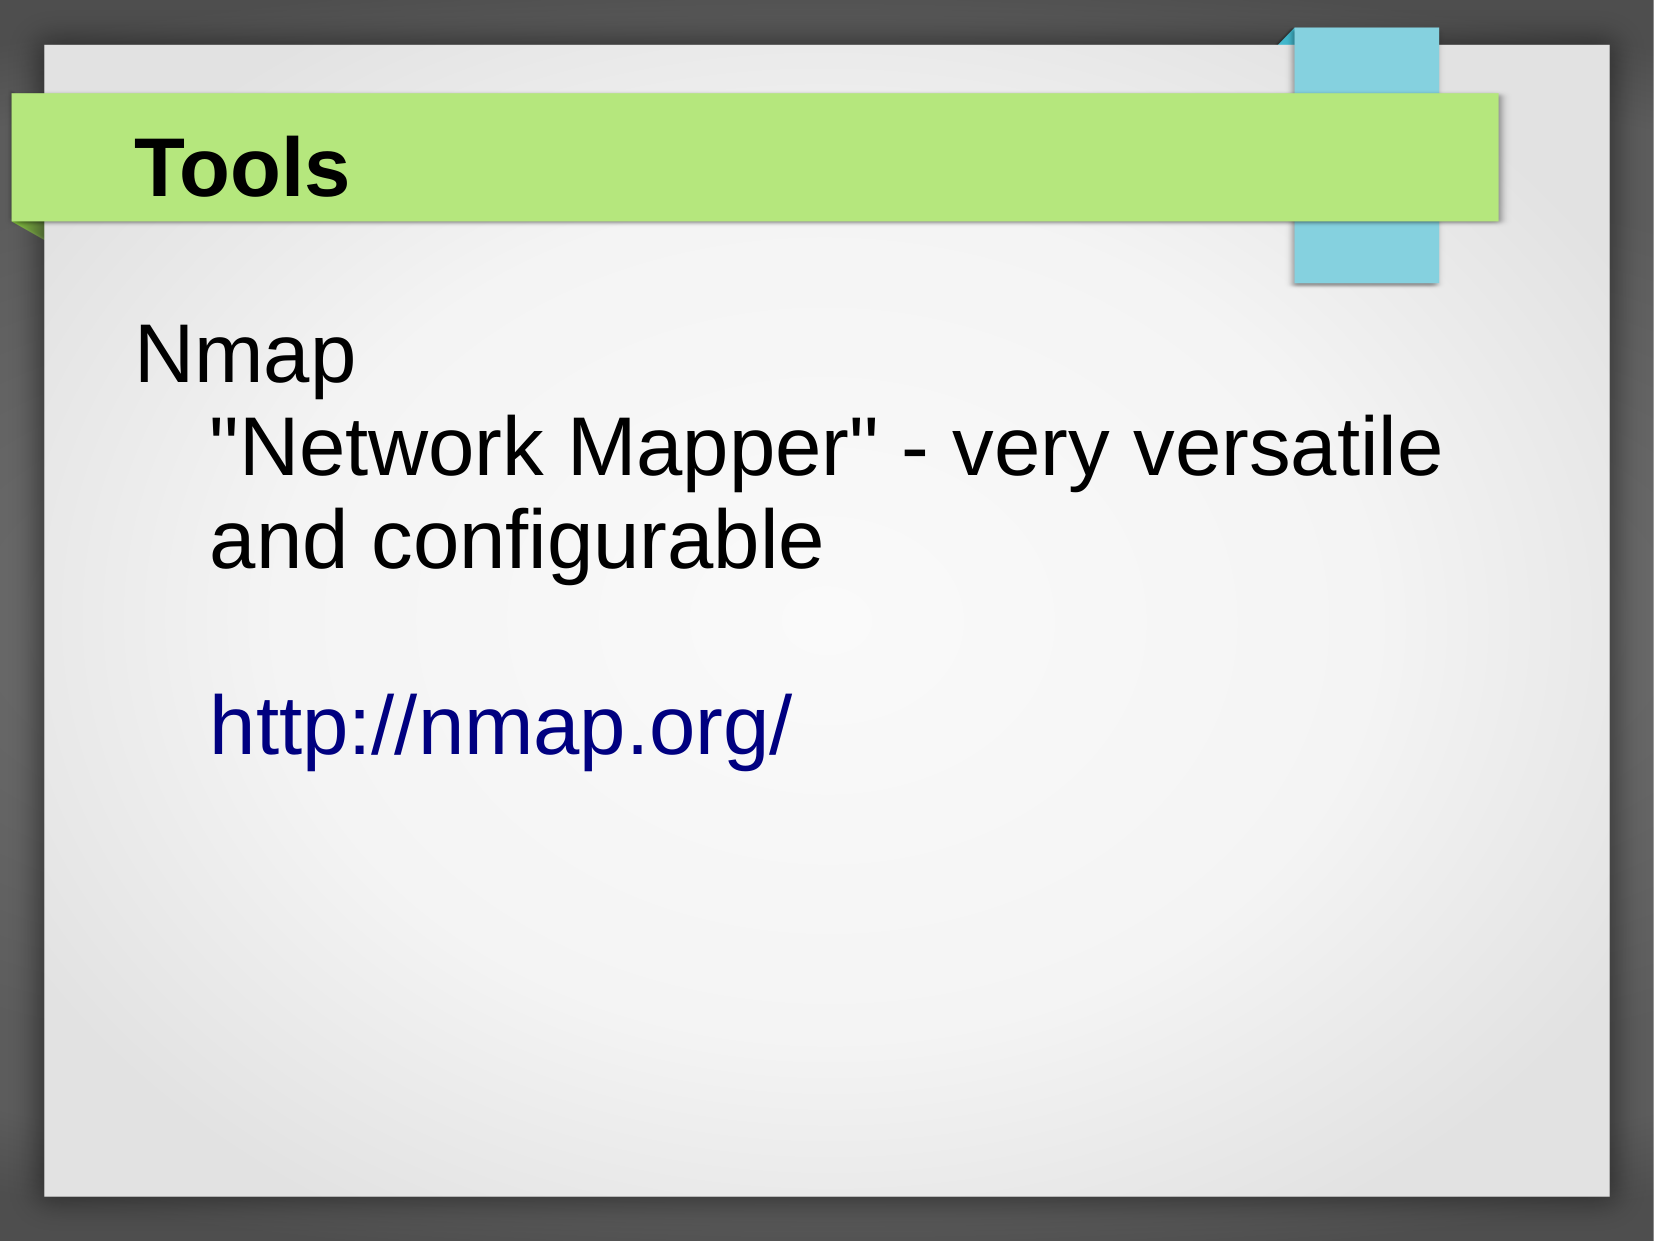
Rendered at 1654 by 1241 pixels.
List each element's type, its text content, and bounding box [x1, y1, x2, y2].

text_box Tools Nmap "Network Mapper" - very versatile and configurable http://nmap.org/ [120, 114, 1483, 781]
picture [0, 0, 1654, 1241]
